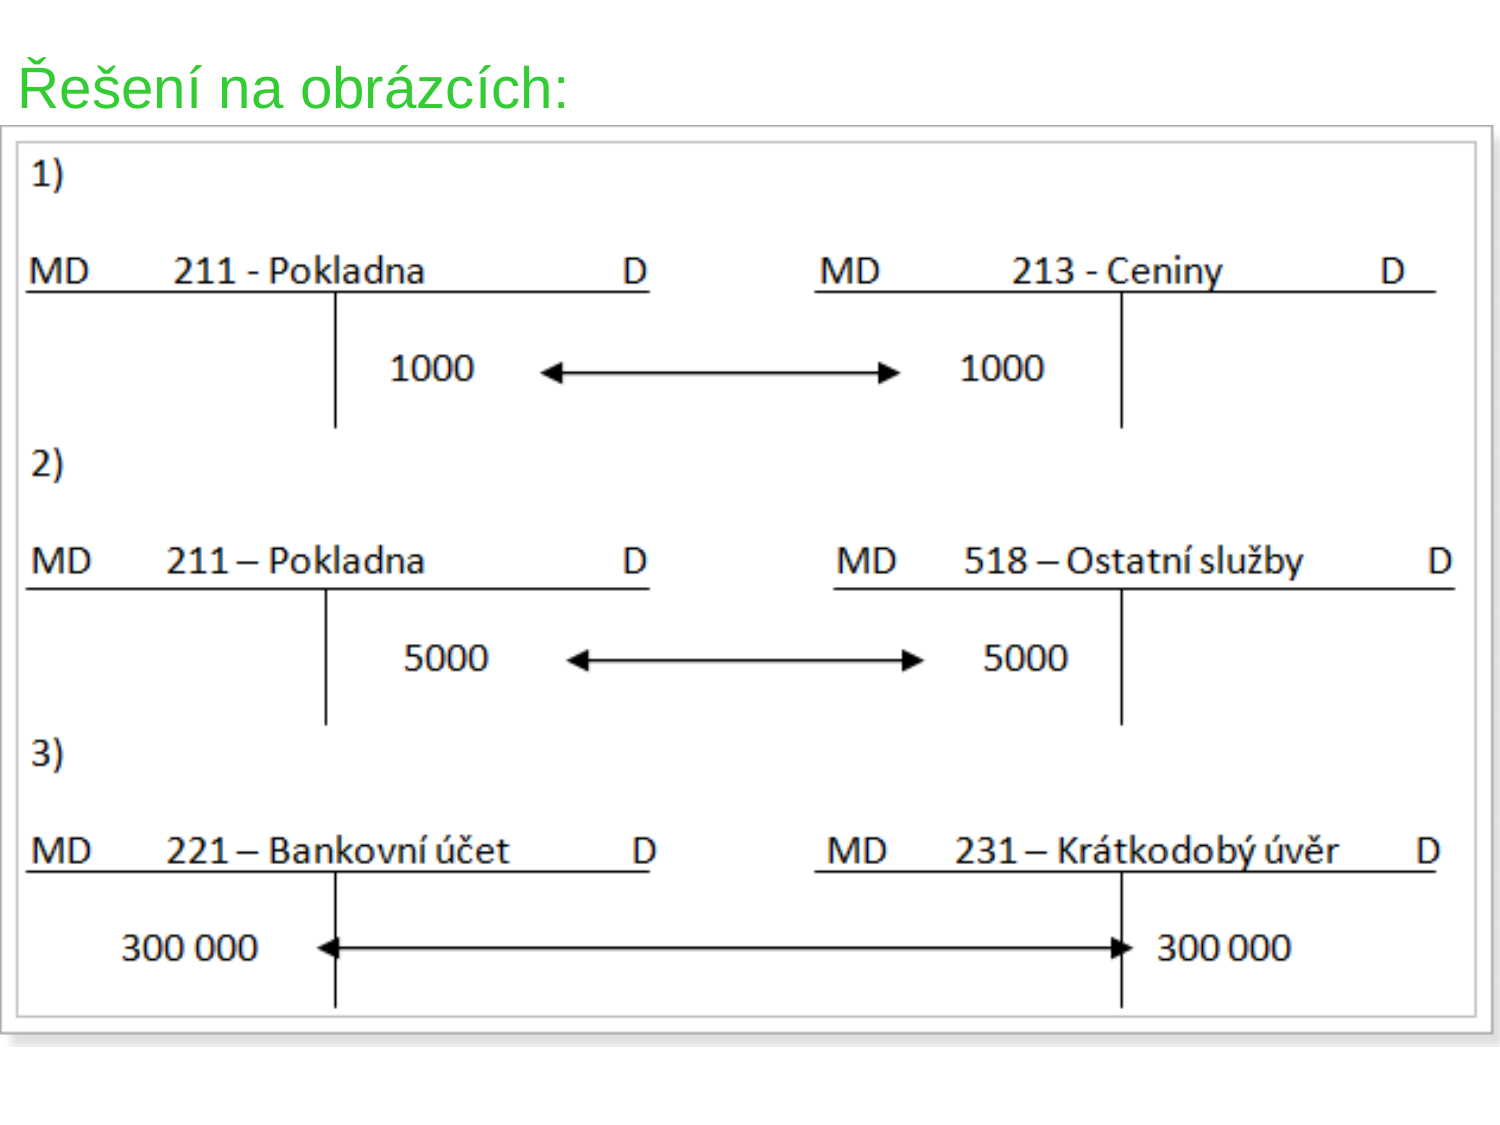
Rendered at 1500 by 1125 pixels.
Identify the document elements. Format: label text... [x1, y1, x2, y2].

text_box Řešení na obrázcích: [2, 42, 585, 125]
picture [0, 125, 1500, 1047]
